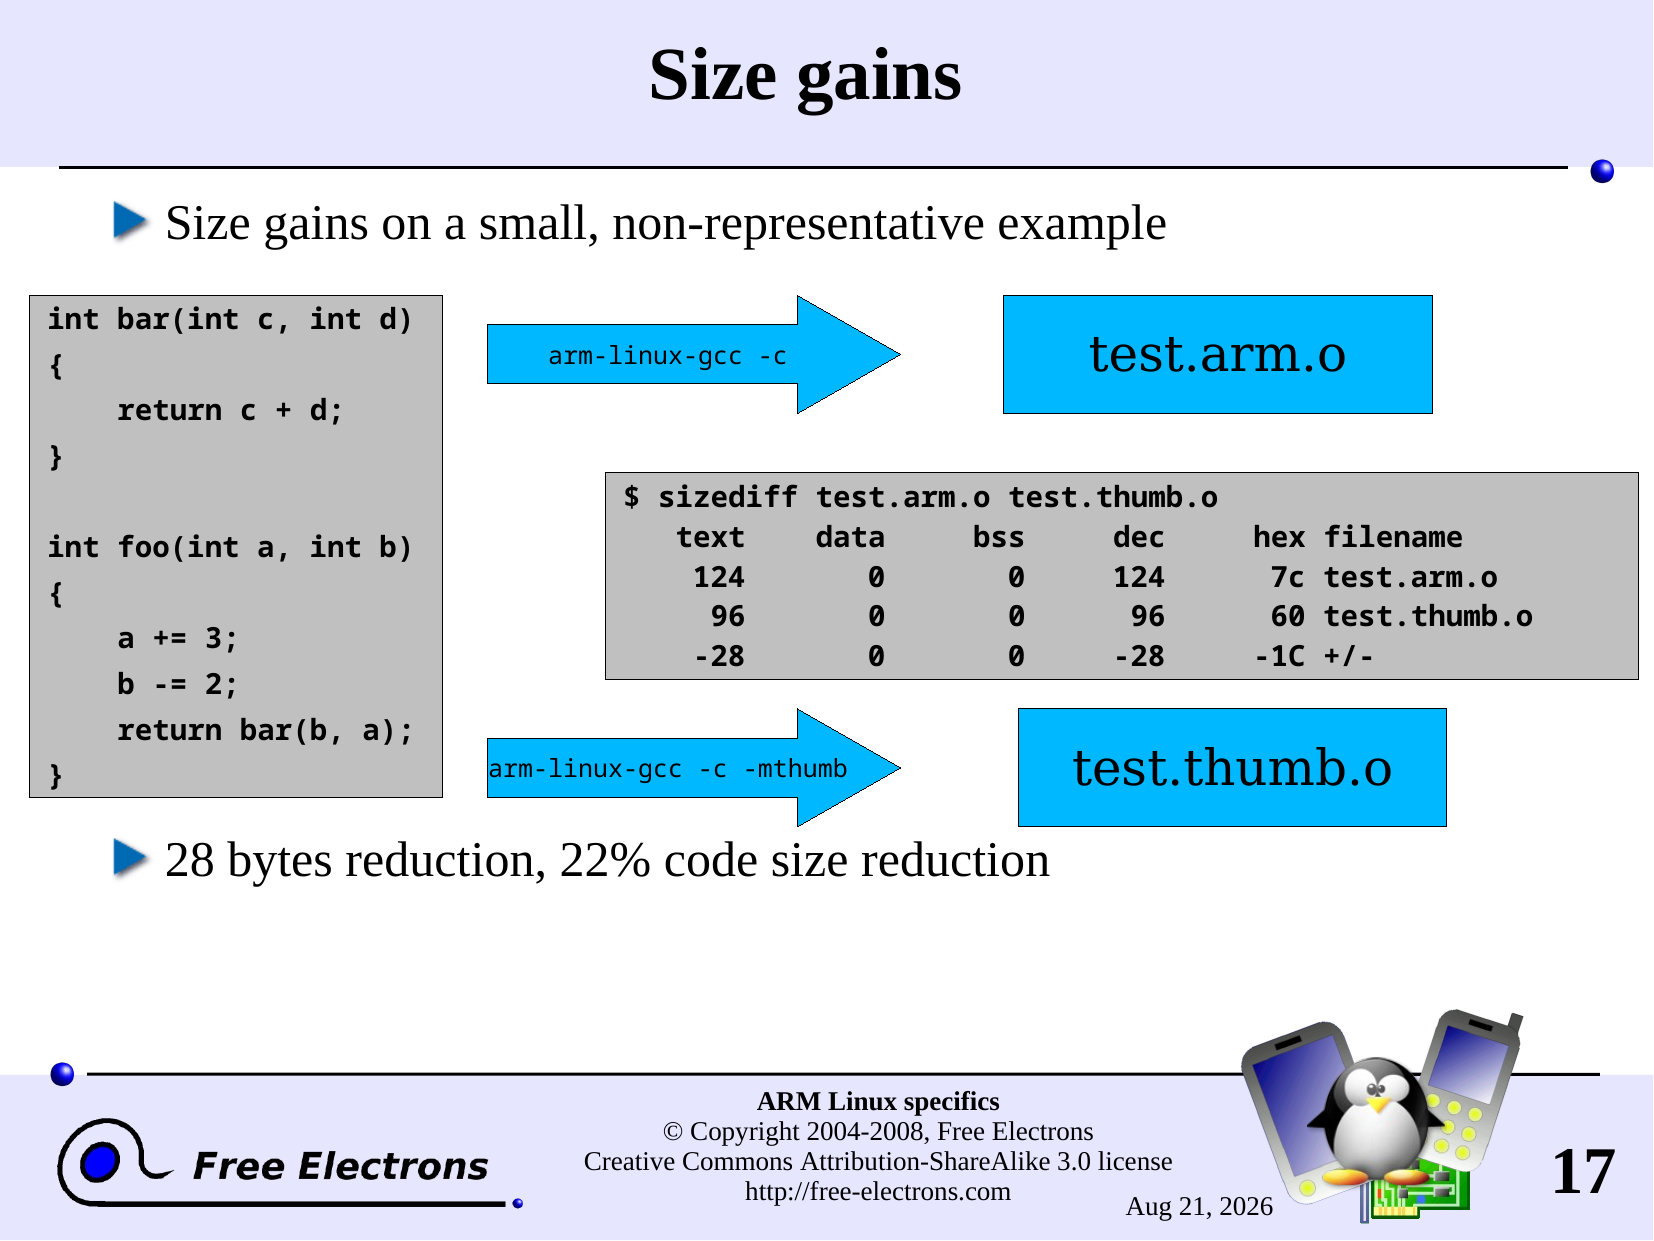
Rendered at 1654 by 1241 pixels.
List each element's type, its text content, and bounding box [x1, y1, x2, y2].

text_box test.thumb.o [1018, 708, 1447, 827]
title Size gains [60, 25, 1551, 124]
list Size gains on a small, non-representative example 28 bytes reduction, 22% code size reduction [93, 194, 1506, 1034]
text_box int bar(int c, int d) { return c + d; } int foo(int a, int b) { a += 3; b -= 2; return bar(b, a); } [29, 295, 93, 798]
text_box test.arm.o [1003, 295, 1433, 414]
picture [50, 1107, 527, 1216]
text_box arm-linux-gcc -c -mthumb [487, 708, 901, 827]
text_box arm-linux-gcc -c [487, 295, 901, 414]
picture [1225, 1003, 1538, 1241]
text_box $ sizediff test.arm.o test.thumb.o text data bss dec hex filename 124 0 0 124 7c test.arm.o 96 0 0 96 60 test.thumb.o -28 0 0 -28 -1C +/- [605, 472, 1639, 680]
